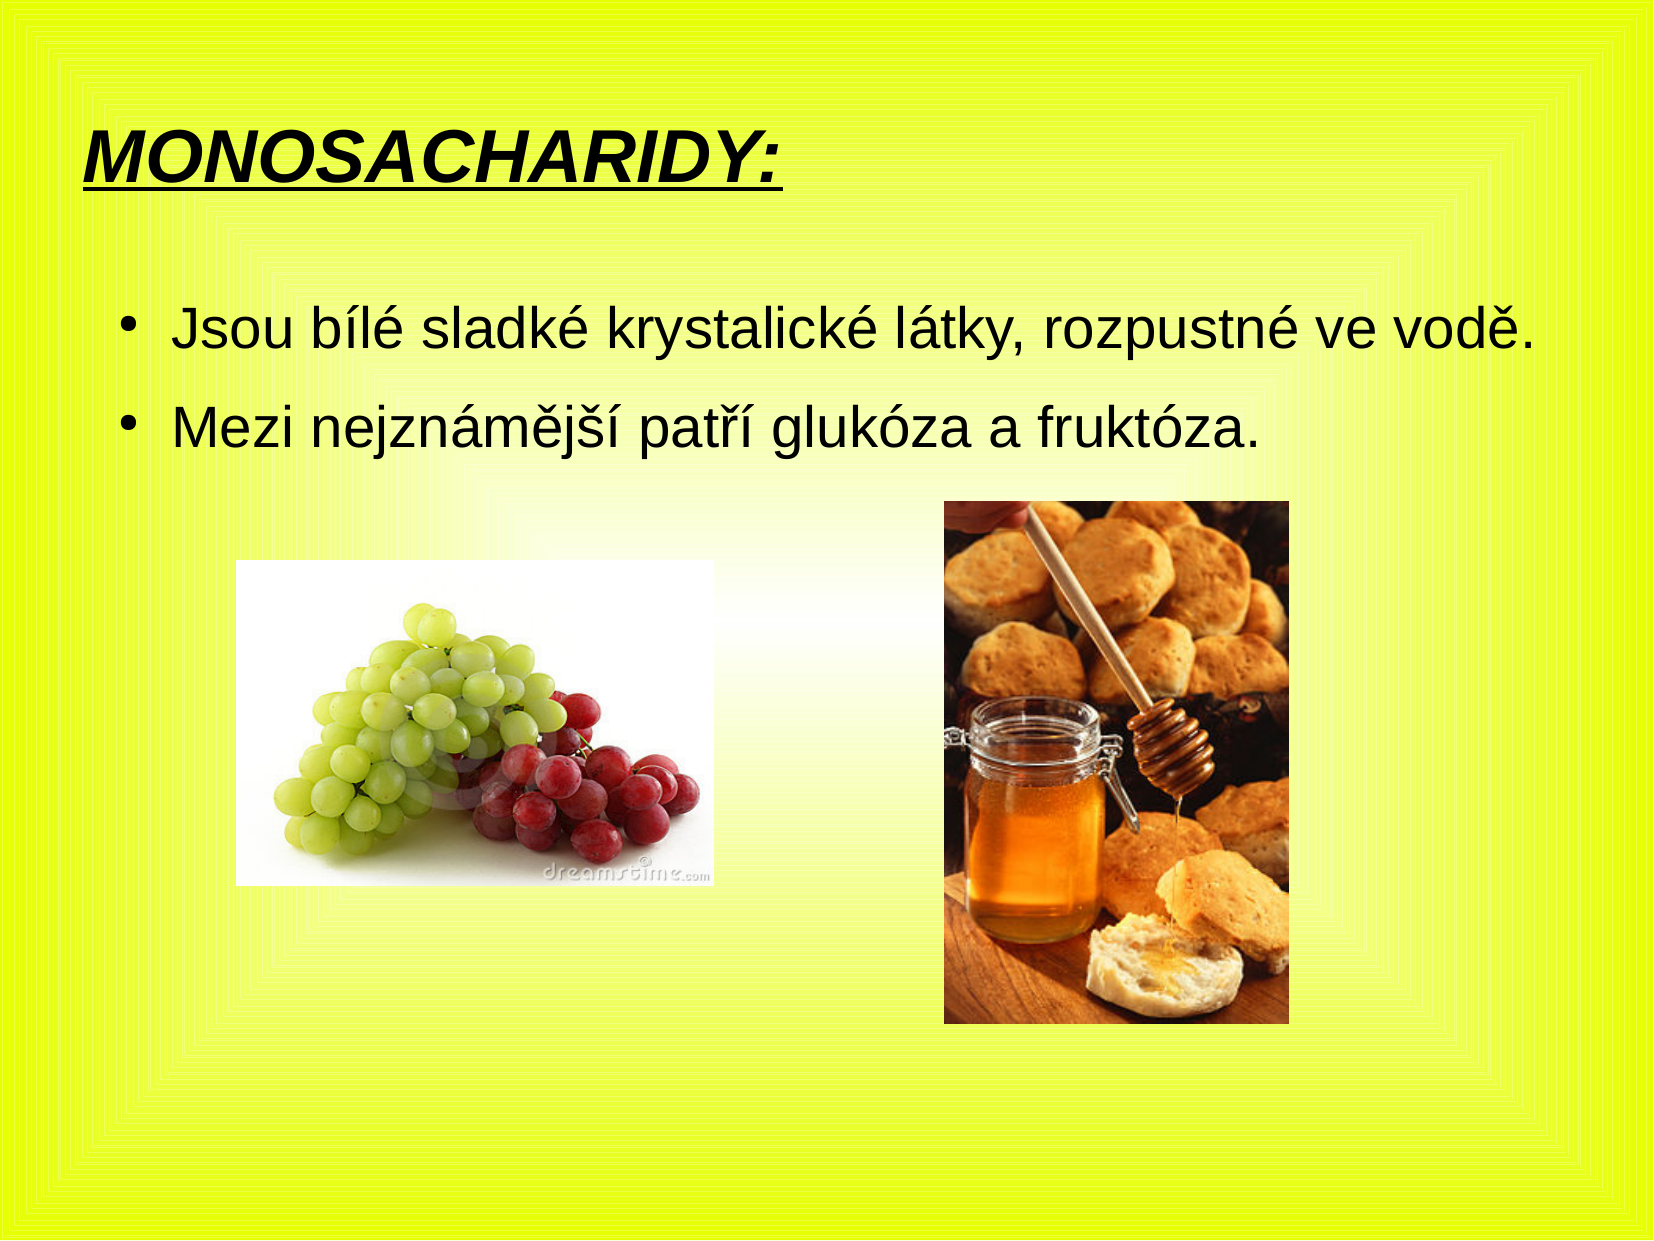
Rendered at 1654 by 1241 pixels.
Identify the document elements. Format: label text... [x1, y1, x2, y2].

picture [236, 561, 714, 886]
list Jsou bílé sladké krystalické látky, rozpustné ve vodě. Mezi nejznámější patří glukóza a fruktóza. [82, 290, 1571, 1109]
title MONOSACHARIDY: [82, 49, 1571, 257]
picture [944, 501, 1289, 1024]
